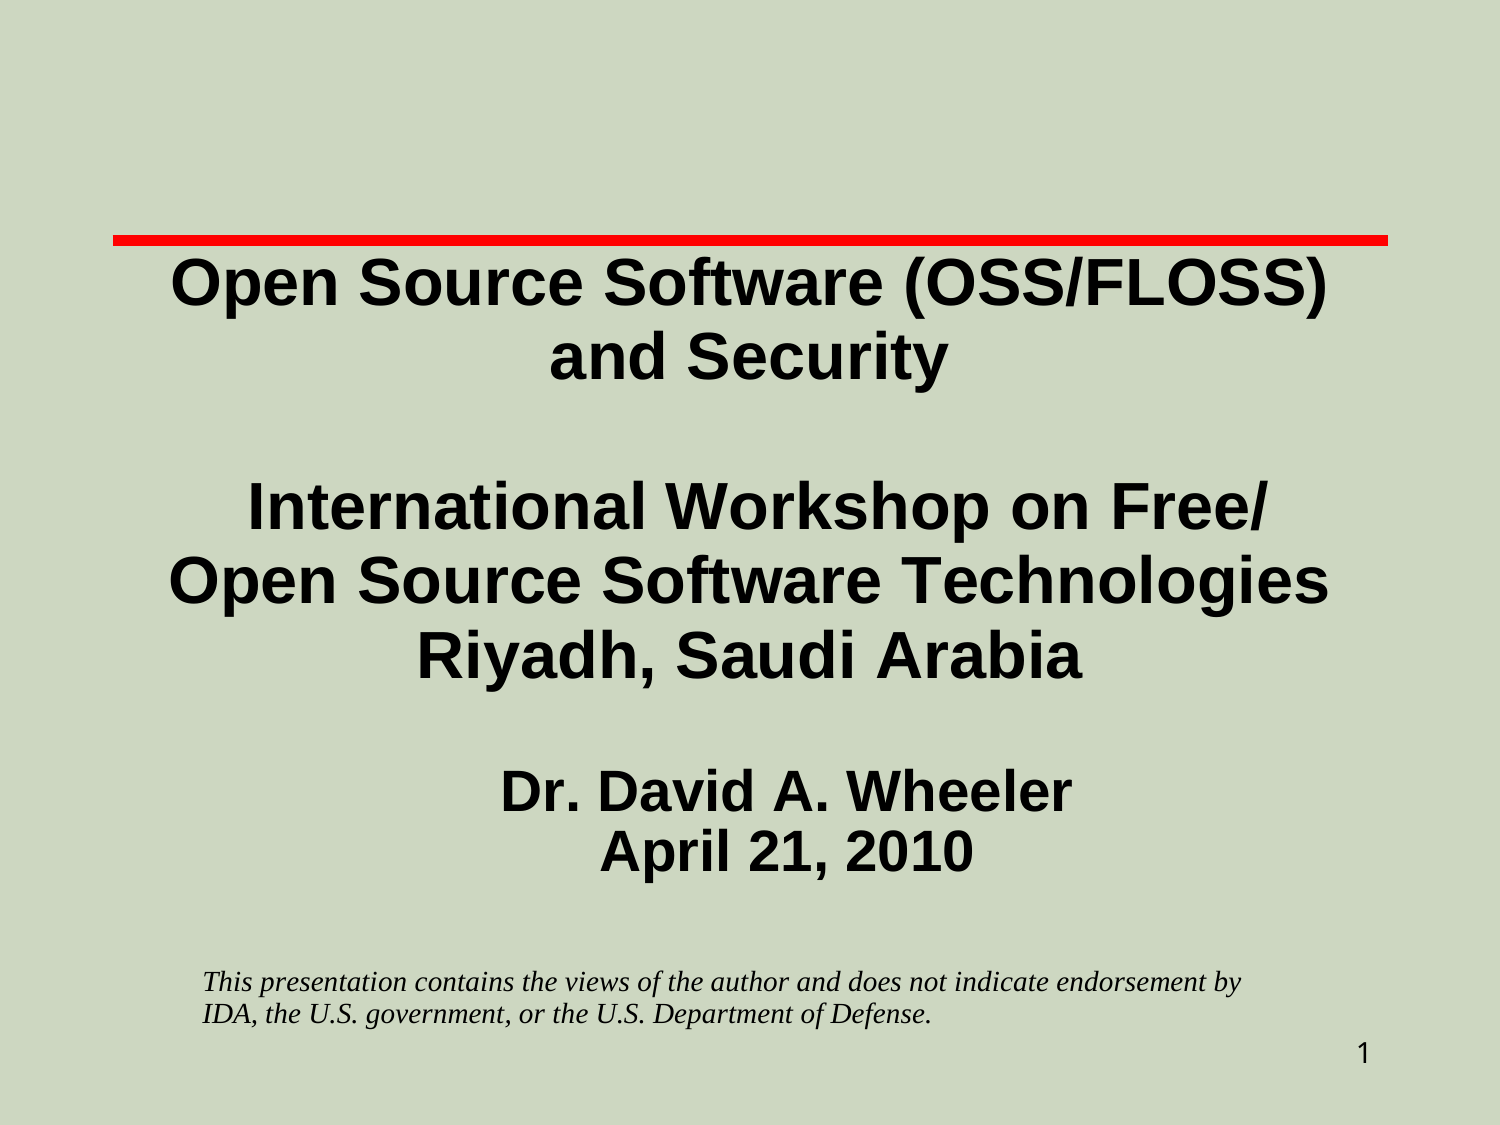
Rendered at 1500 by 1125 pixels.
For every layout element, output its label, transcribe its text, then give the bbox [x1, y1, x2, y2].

subtitle Dr. David A. Wheeler April 21, 2010 [225, 687, 1276, 938]
title Open Source Software (OSS/FLOSS) and Security International Workshop on Free/ Open Source Software Technologies Riyadh, Saudi Arabia [112, 236, 1388, 701]
text_box This presentation contains the views of the author and does not indicate endorsement by IDA, the U.S. government, or the U.S. Department of Defense. [187, 957, 1276, 1038]
